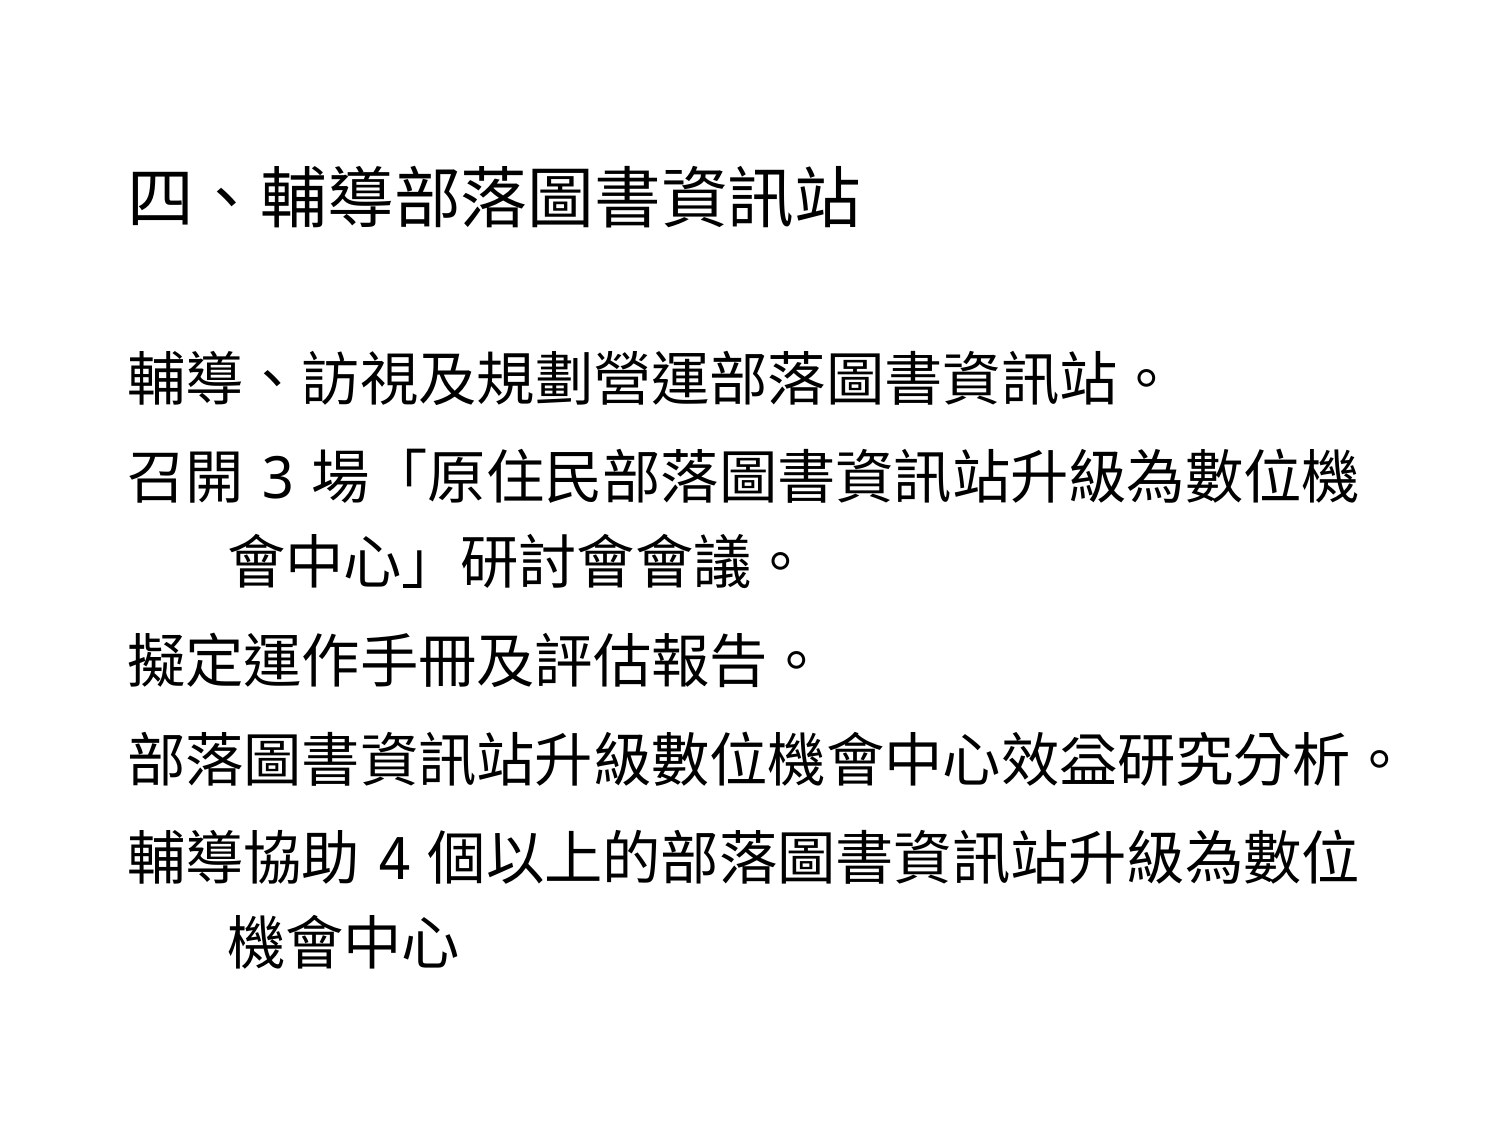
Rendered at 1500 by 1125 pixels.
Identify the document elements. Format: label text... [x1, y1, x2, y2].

list 輔導、訪視及規劃營運部落圖書資訊站。 召開3場「原住民部落圖書資訊站升級為數位機會中心」研討會會議。 擬定運作手冊及評估報告。 部落圖書資訊站升級數位機會中心效益研究分析。 輔導協助4個以上的部落圖書資訊站升級為數位機會中心 [112, 324, 1388, 1125]
title 四、輔導部落圖書資訊站 [112, 99, 1388, 288]
